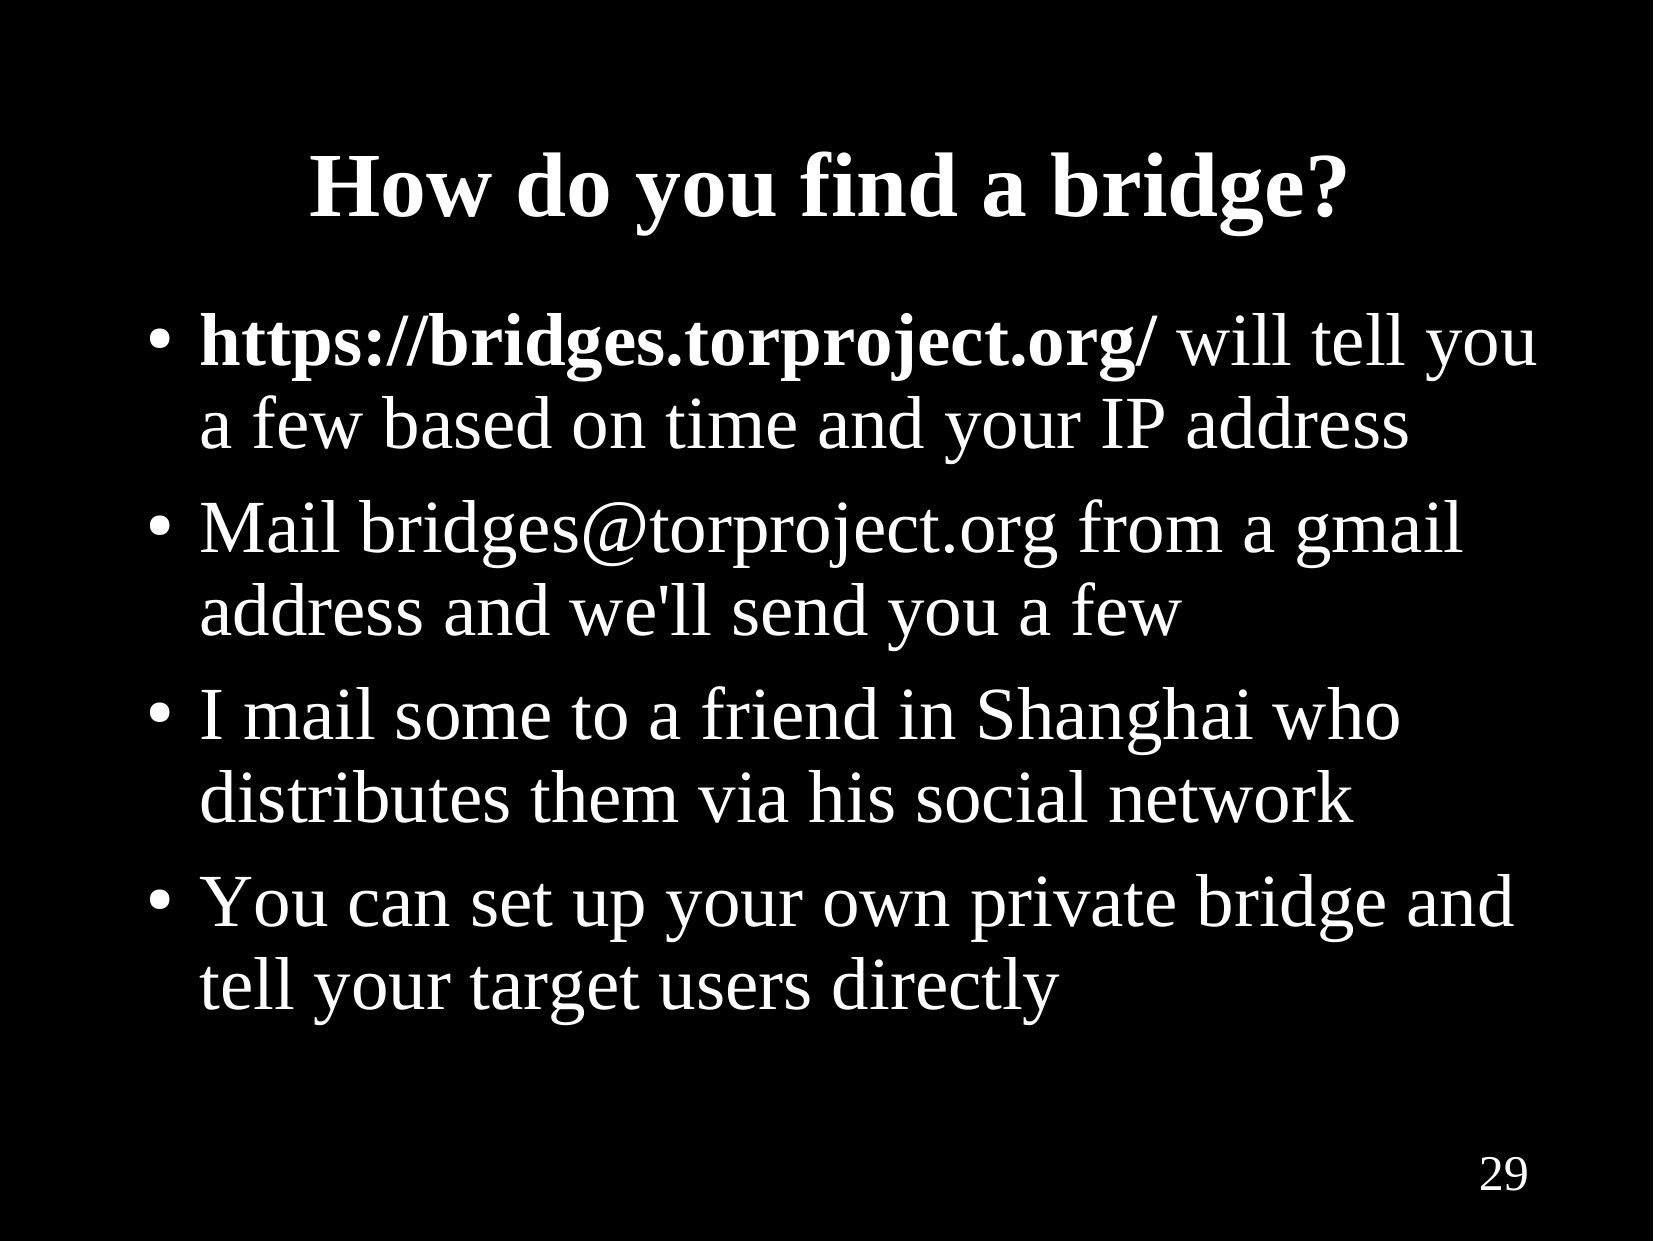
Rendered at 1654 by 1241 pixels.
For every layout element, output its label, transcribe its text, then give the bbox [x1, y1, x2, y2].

title How do you find a bridge? [125, 81, 1537, 289]
list https://bridges.torproject.org/ will tell you a few based on time and your IP address Mail bridges@torproject.org from a gmail address and we'll send you a few I mail some to a friend in Shanghai who distributes them via his social network You can set up your own private bridge and tell your target users directly [128, 298, 1541, 1081]
